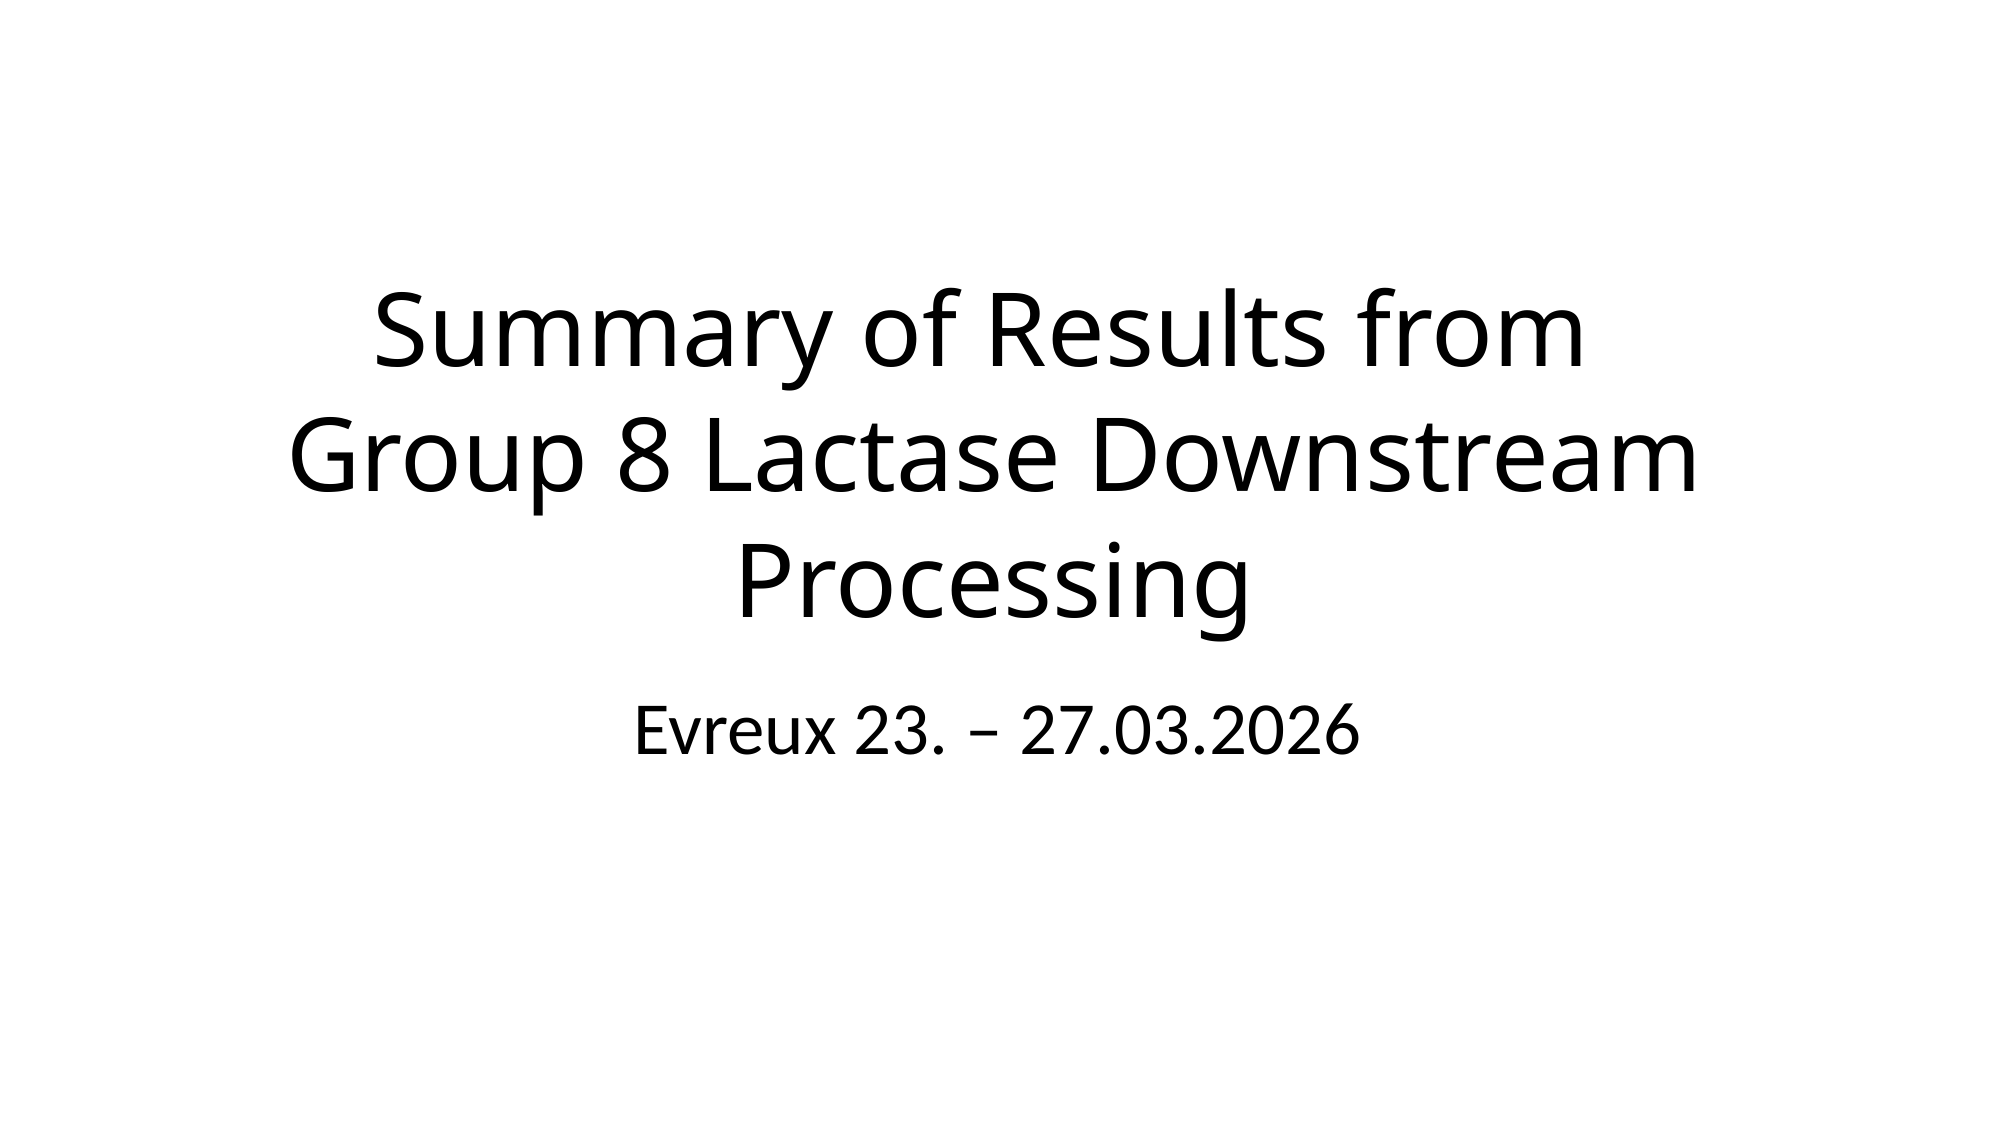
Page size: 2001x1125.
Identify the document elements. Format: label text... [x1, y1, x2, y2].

text_box Evreux 23. – 27.03.2026 [248, 693, 1749, 966]
text_box Summary of Results from Group 8 Lactase Downstream Processing [244, 257, 1745, 650]
